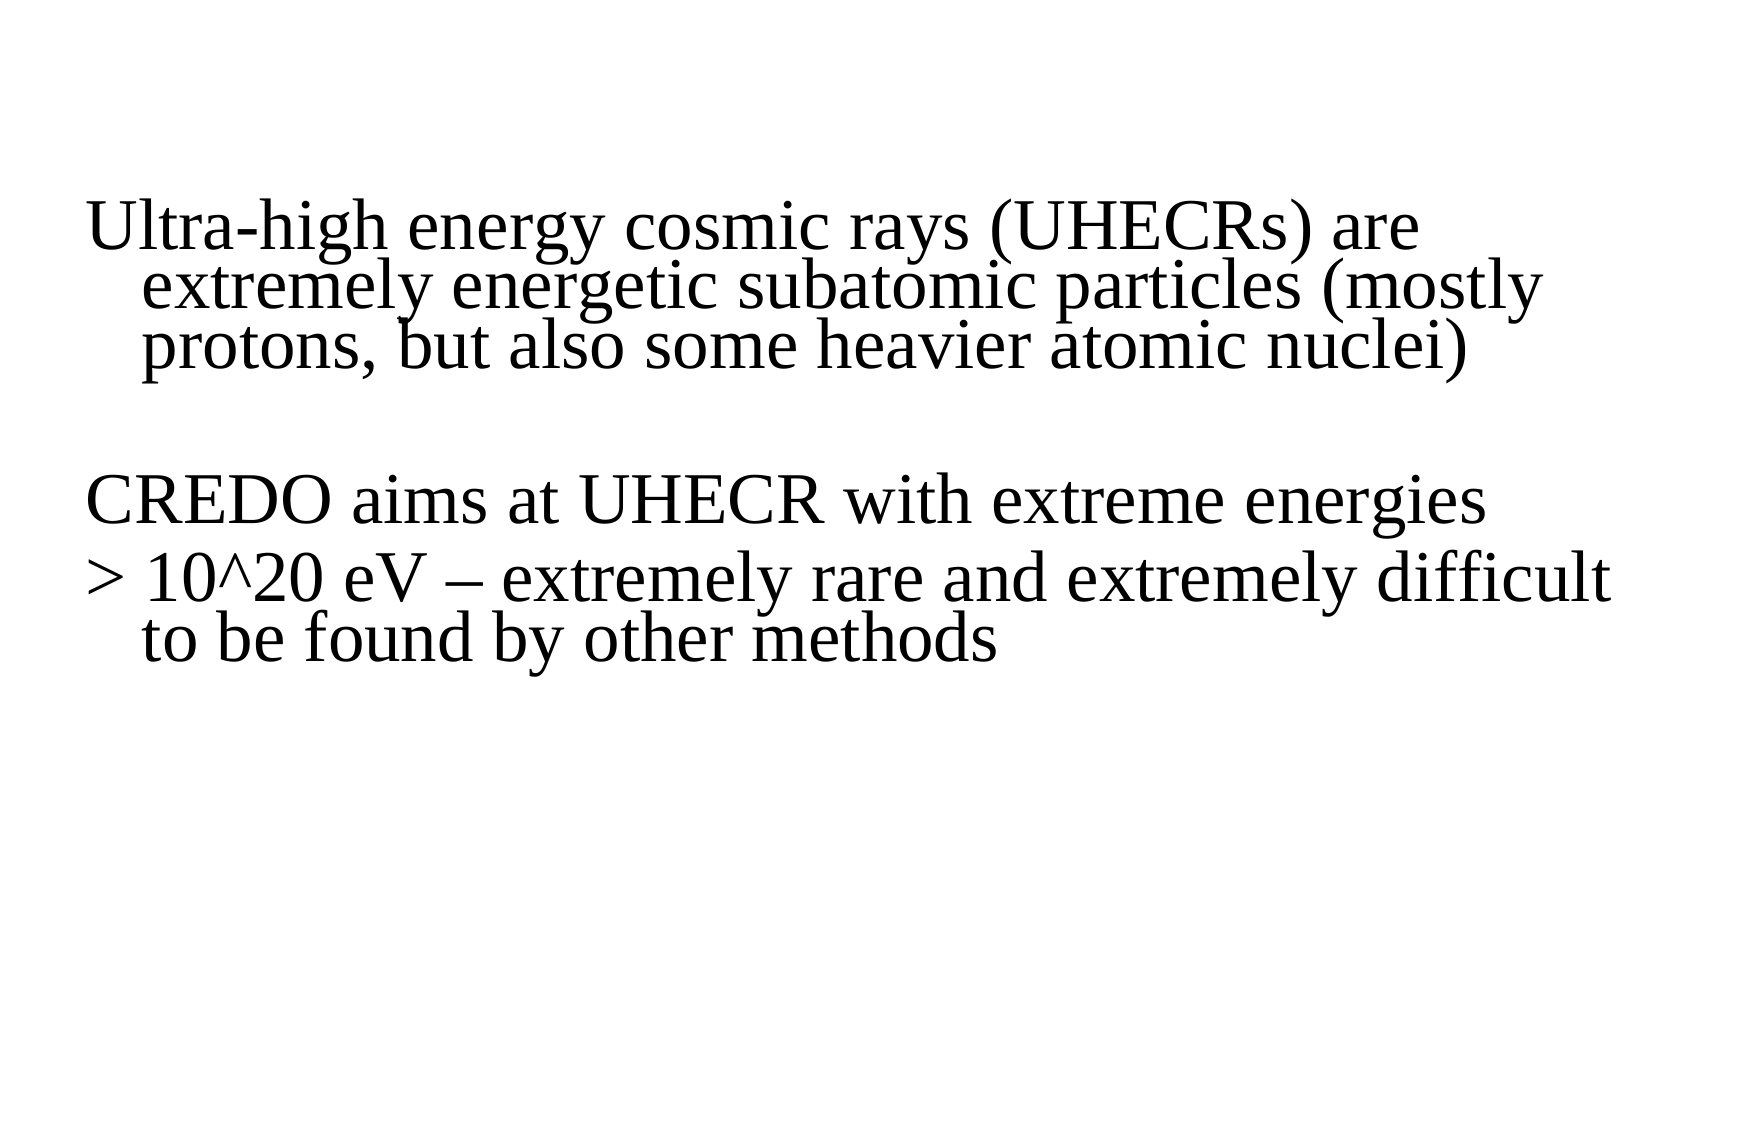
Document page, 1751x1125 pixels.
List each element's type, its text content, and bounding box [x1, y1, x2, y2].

list Ultra-high energy cosmic rays (UHECRs) are extremely energetic subatomic particles (mostly protons, but also some heavier atomic nuclei) CREDO aims at UHECR with extreme energies > 10^20 eV – extremely rare and extremely difficult to be found by other methods [85, 135, 1666, 1051]
